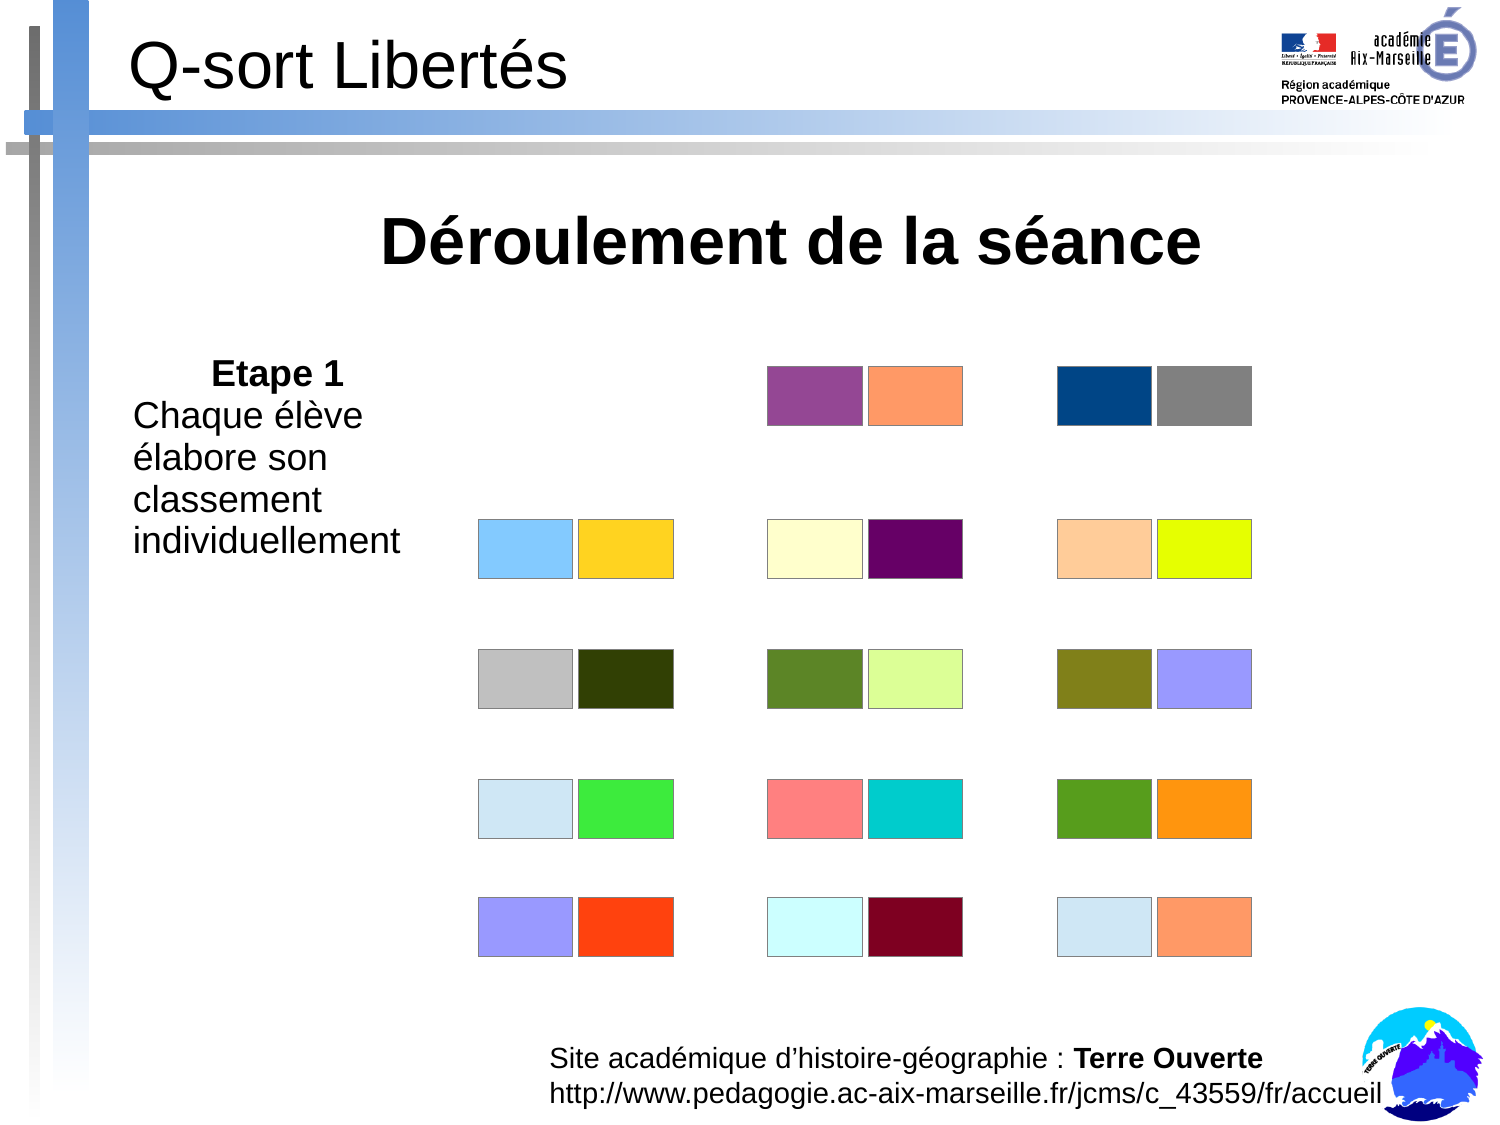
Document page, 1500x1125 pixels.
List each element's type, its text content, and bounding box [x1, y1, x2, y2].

text_box Q-sort Libertés [113, 14, 585, 110]
text_box [767, 519, 863, 579]
text_box [478, 897, 573, 957]
text_box [1157, 649, 1252, 709]
text_box Site académique d’histoire-géographie : Terre Ouverte http://www.pedagogie.ac-aix-marseille.fr/jcms/c_43559/fr/accueil [534, 1031, 1399, 1117]
text_box [767, 779, 863, 839]
text_box [578, 519, 674, 579]
text_box [1057, 519, 1152, 579]
text_box Déroulement de la séance [100, 190, 1484, 286]
text_box [1157, 519, 1252, 579]
text_box [578, 779, 674, 839]
text_box [868, 366, 963, 426]
text_box [1157, 366, 1252, 426]
picture [1269, 0, 1484, 114]
text_box [1157, 897, 1252, 957]
text_box [478, 779, 573, 839]
text_box [578, 897, 674, 957]
text_box [5, 0, 1454, 1121]
text_box [868, 897, 963, 957]
text_box [578, 649, 674, 709]
text_box [868, 649, 963, 709]
text_box [1057, 649, 1152, 709]
text_box [767, 366, 863, 426]
text_box [767, 649, 863, 709]
text_box Etape 1 Chaque élève élabore son classement individuellement [118, 344, 438, 571]
text_box [478, 649, 573, 709]
text_box [868, 519, 963, 579]
text_box [868, 779, 963, 839]
text_box [1157, 779, 1252, 839]
text_box [1057, 366, 1152, 426]
text_box [1057, 779, 1152, 839]
text_box [1057, 897, 1152, 957]
picture [1360, 1006, 1484, 1122]
text_box [767, 897, 863, 957]
text_box [478, 519, 573, 579]
